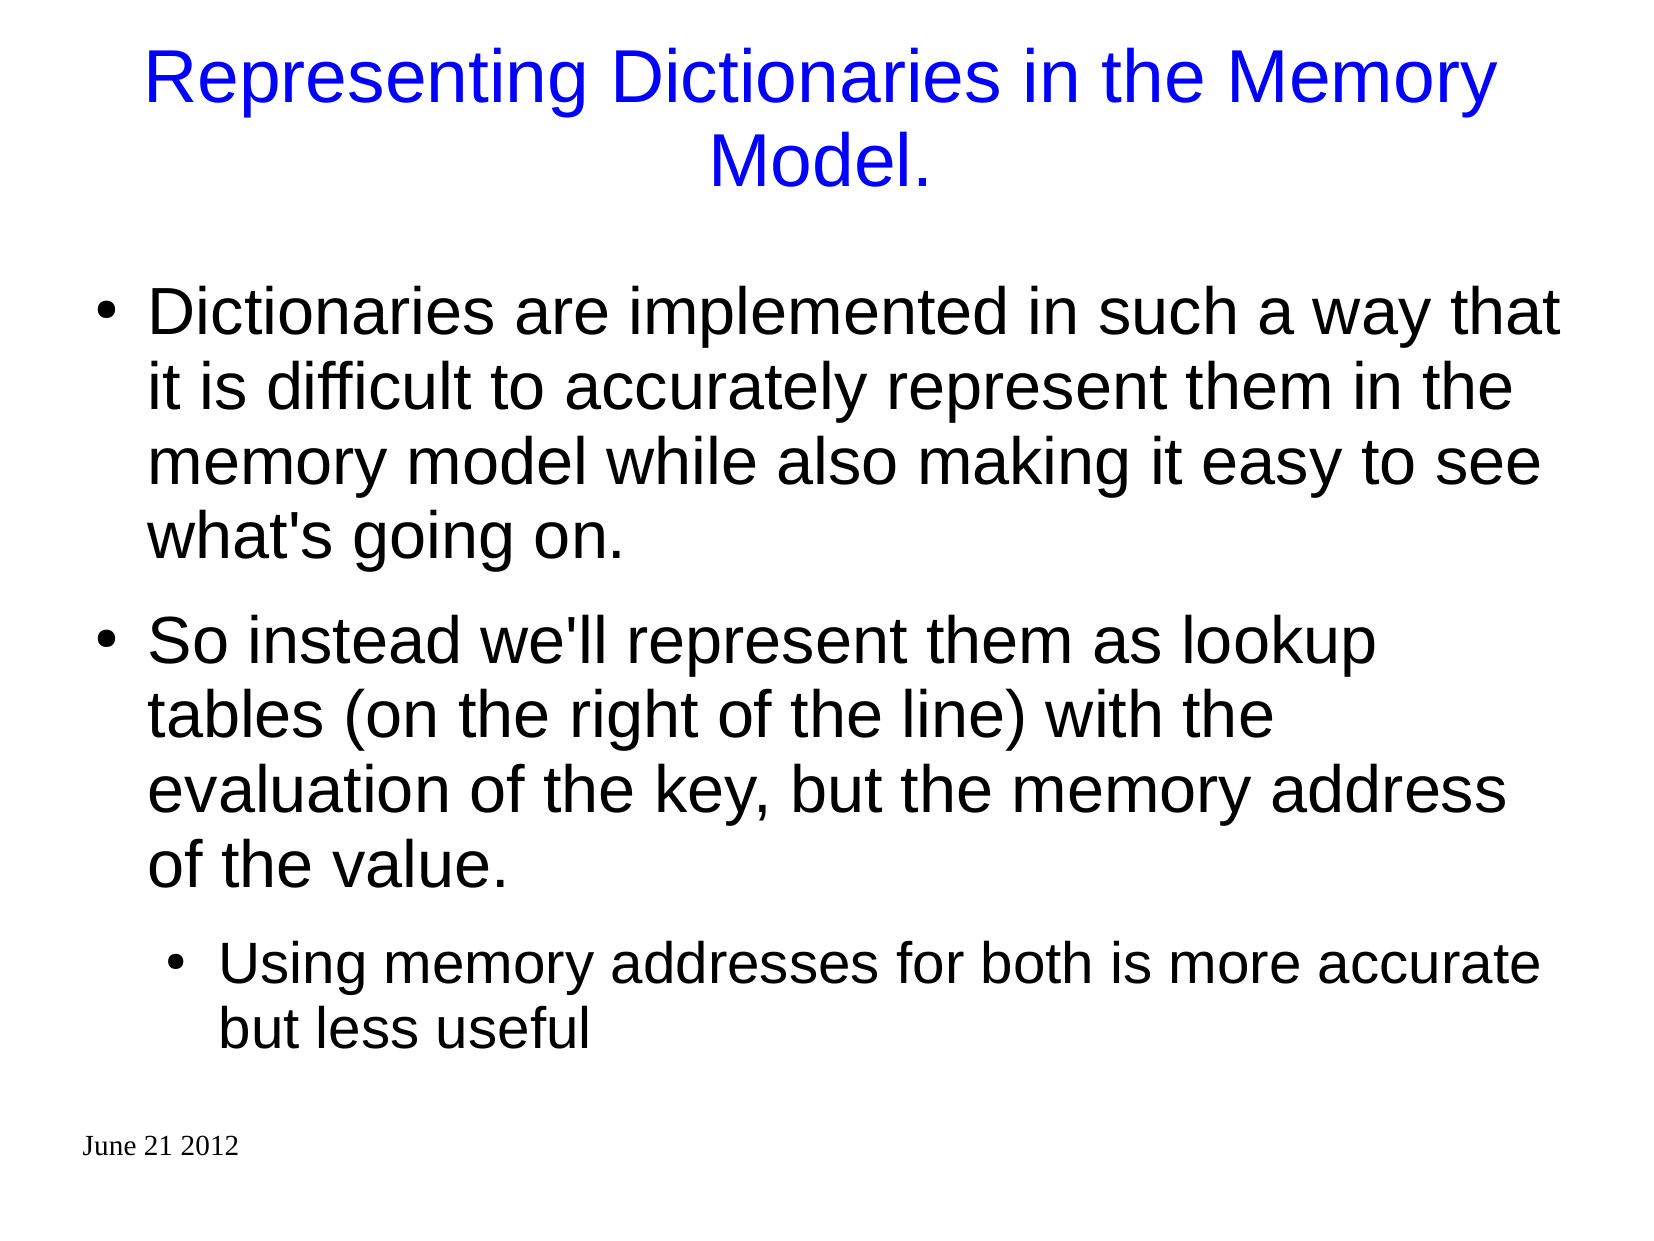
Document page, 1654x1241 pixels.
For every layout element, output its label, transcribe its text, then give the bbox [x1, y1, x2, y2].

list Dictionaries are implemented in such a way that it is difficult to accurately represent them in the memory model while also making it easy to see what's going on. So instead we'll represent them as lookup tables (on the right of the line) with the evaluation of the key, but the memory address of the value. Using memory addresses for both is more accurate but less useful [76, 274, 1565, 1093]
title Representing Dictionaries in the Memory Model. [76, 33, 1565, 202]
